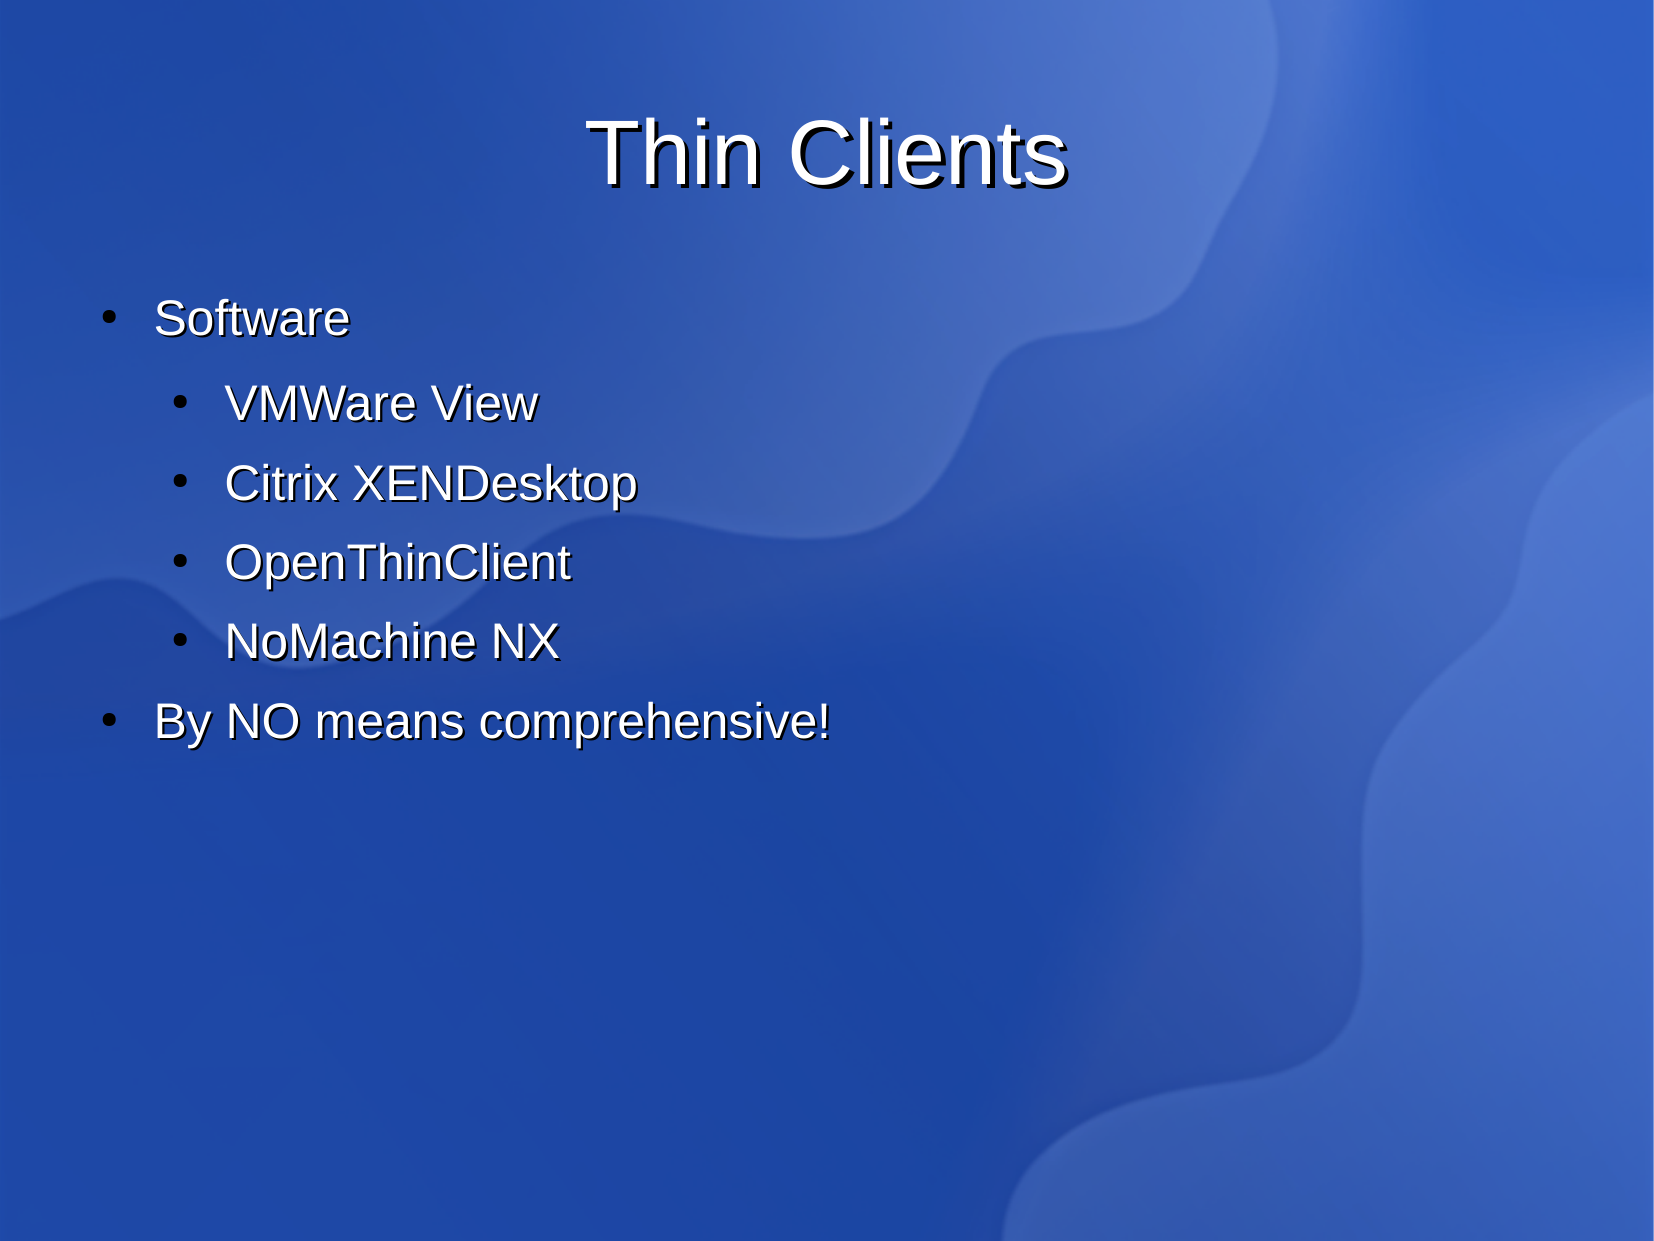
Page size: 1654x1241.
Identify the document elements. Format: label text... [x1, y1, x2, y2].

picture [0, 0, 1654, 1241]
title Thin Clients [82, 56, 1571, 250]
list Software VMWare View Citrix XENDesktop OpenThinClient NoMachine NX By NO means comprehensive! [82, 290, 1571, 1094]
